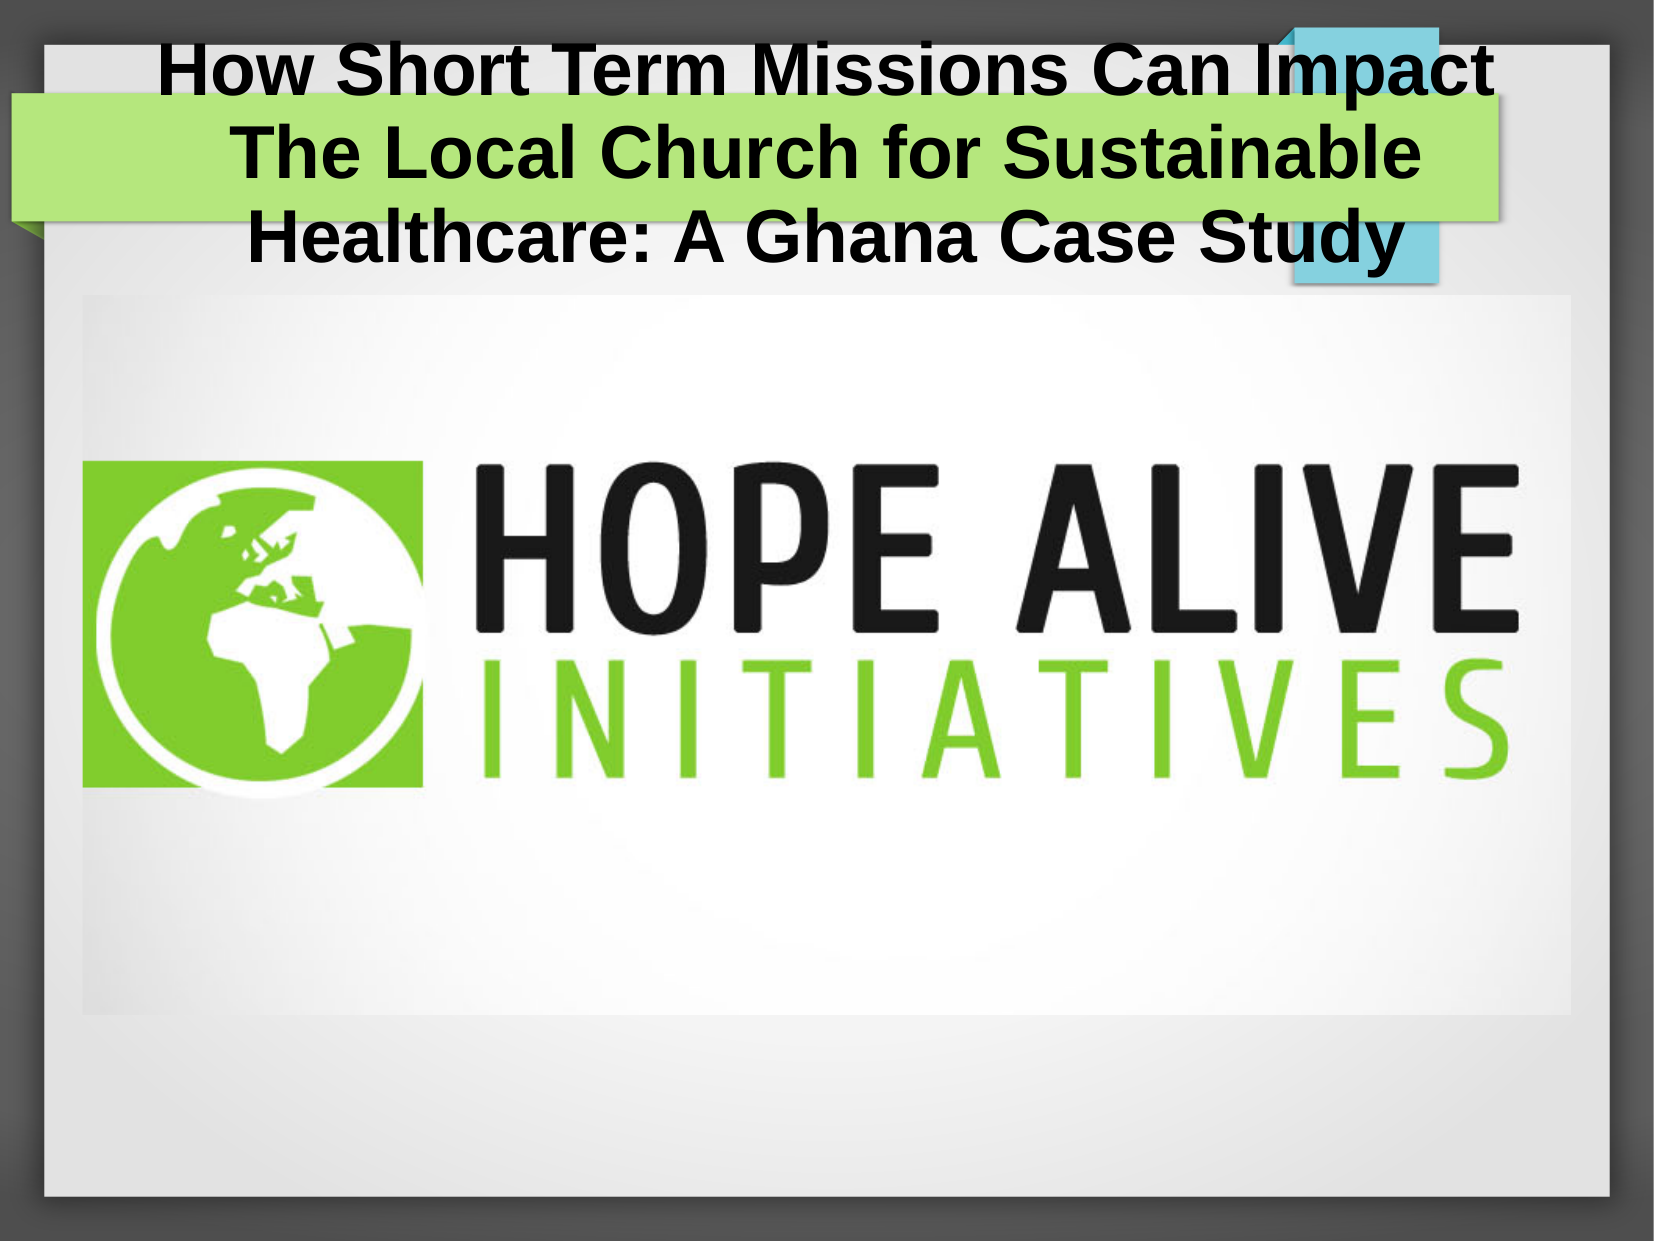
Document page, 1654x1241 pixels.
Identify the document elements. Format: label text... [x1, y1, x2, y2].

picture [0, 0, 1654, 1241]
subtitle [82, 295, 1571, 1015]
title How Short Term Missions Can Impact The Local Church for Sustainable Healthcare: A Ghana Case Study [82, 26, 1571, 279]
